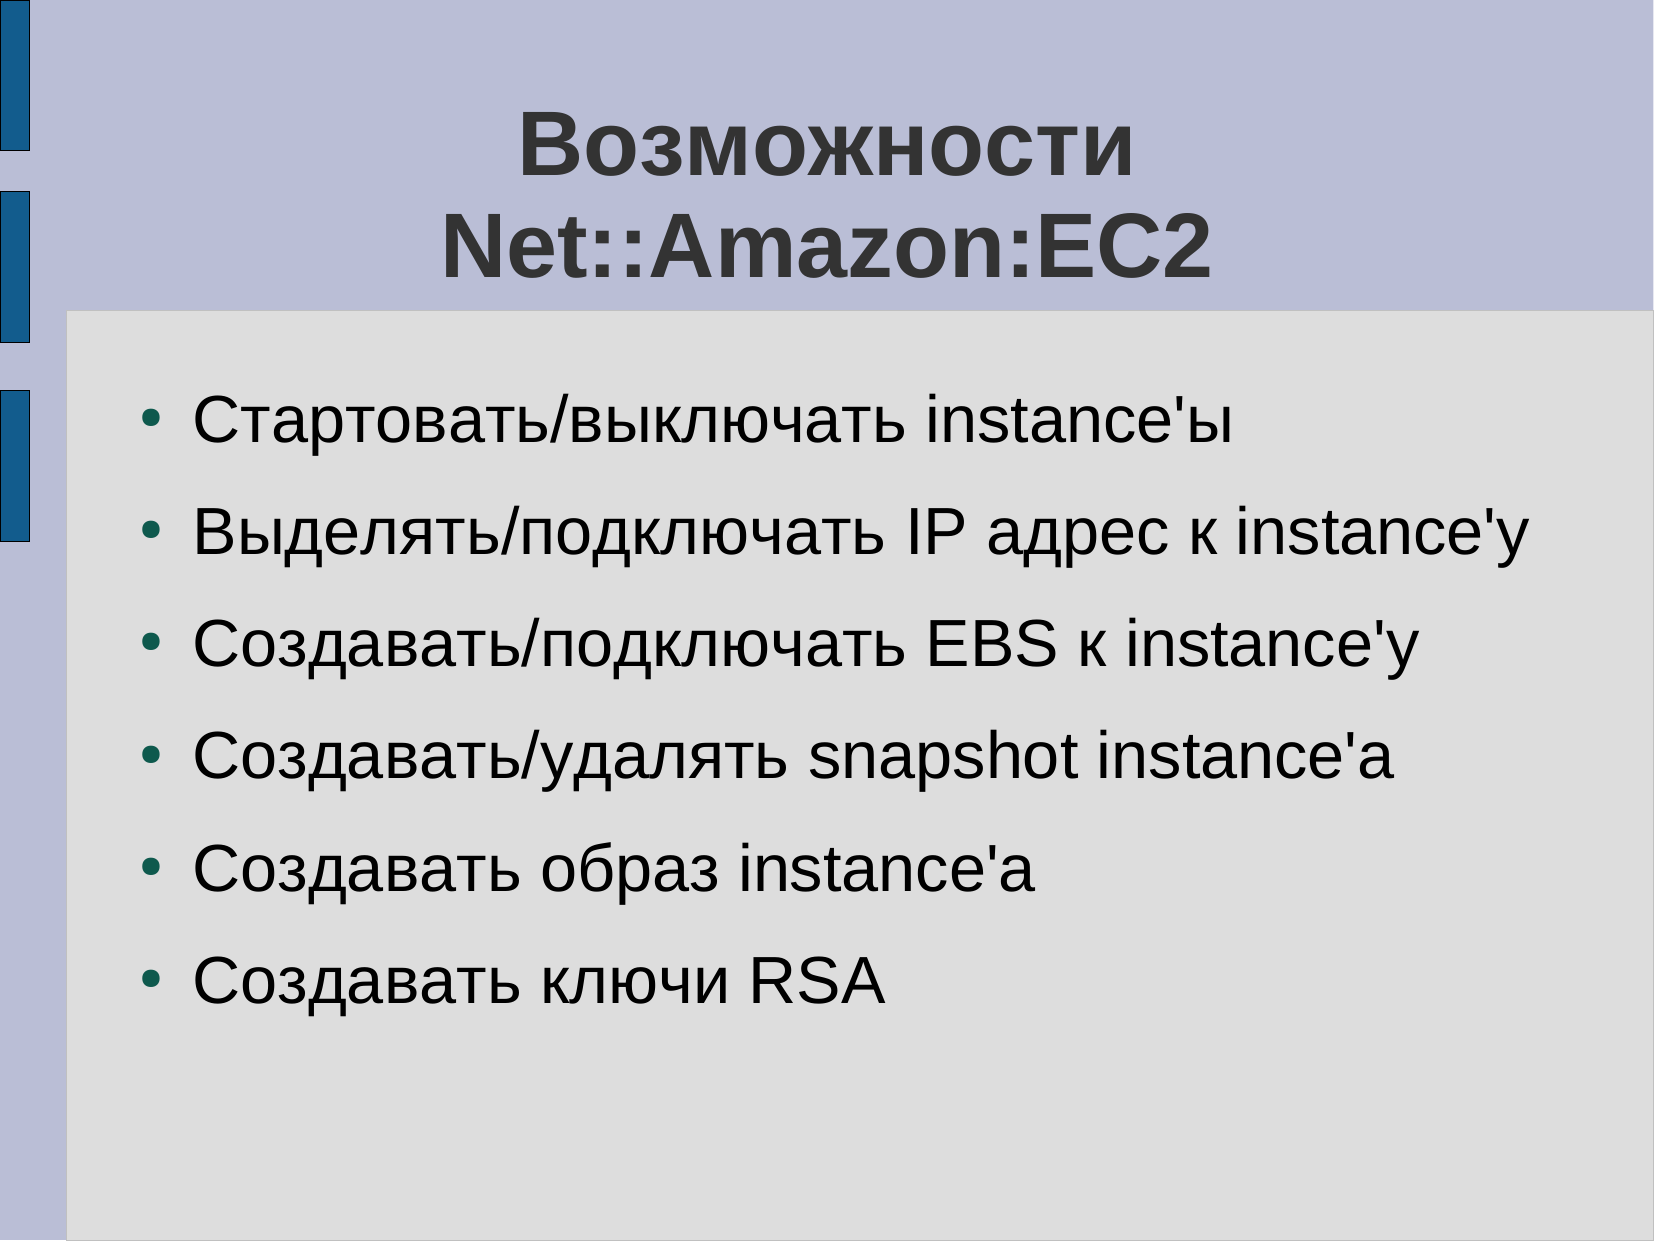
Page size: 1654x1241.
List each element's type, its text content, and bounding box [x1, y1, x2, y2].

list Стартовать/выключать instance'ы Выделять/подключать IP адрес к instance'у Создавать/подключать EBS к instance'у Создавать/удалять snapshot instance'а Создавать образ instance'а Создавать ключи RSA [121, 344, 1534, 1149]
title Возможности Net::Amazon:EC2 [121, 91, 1534, 299]
